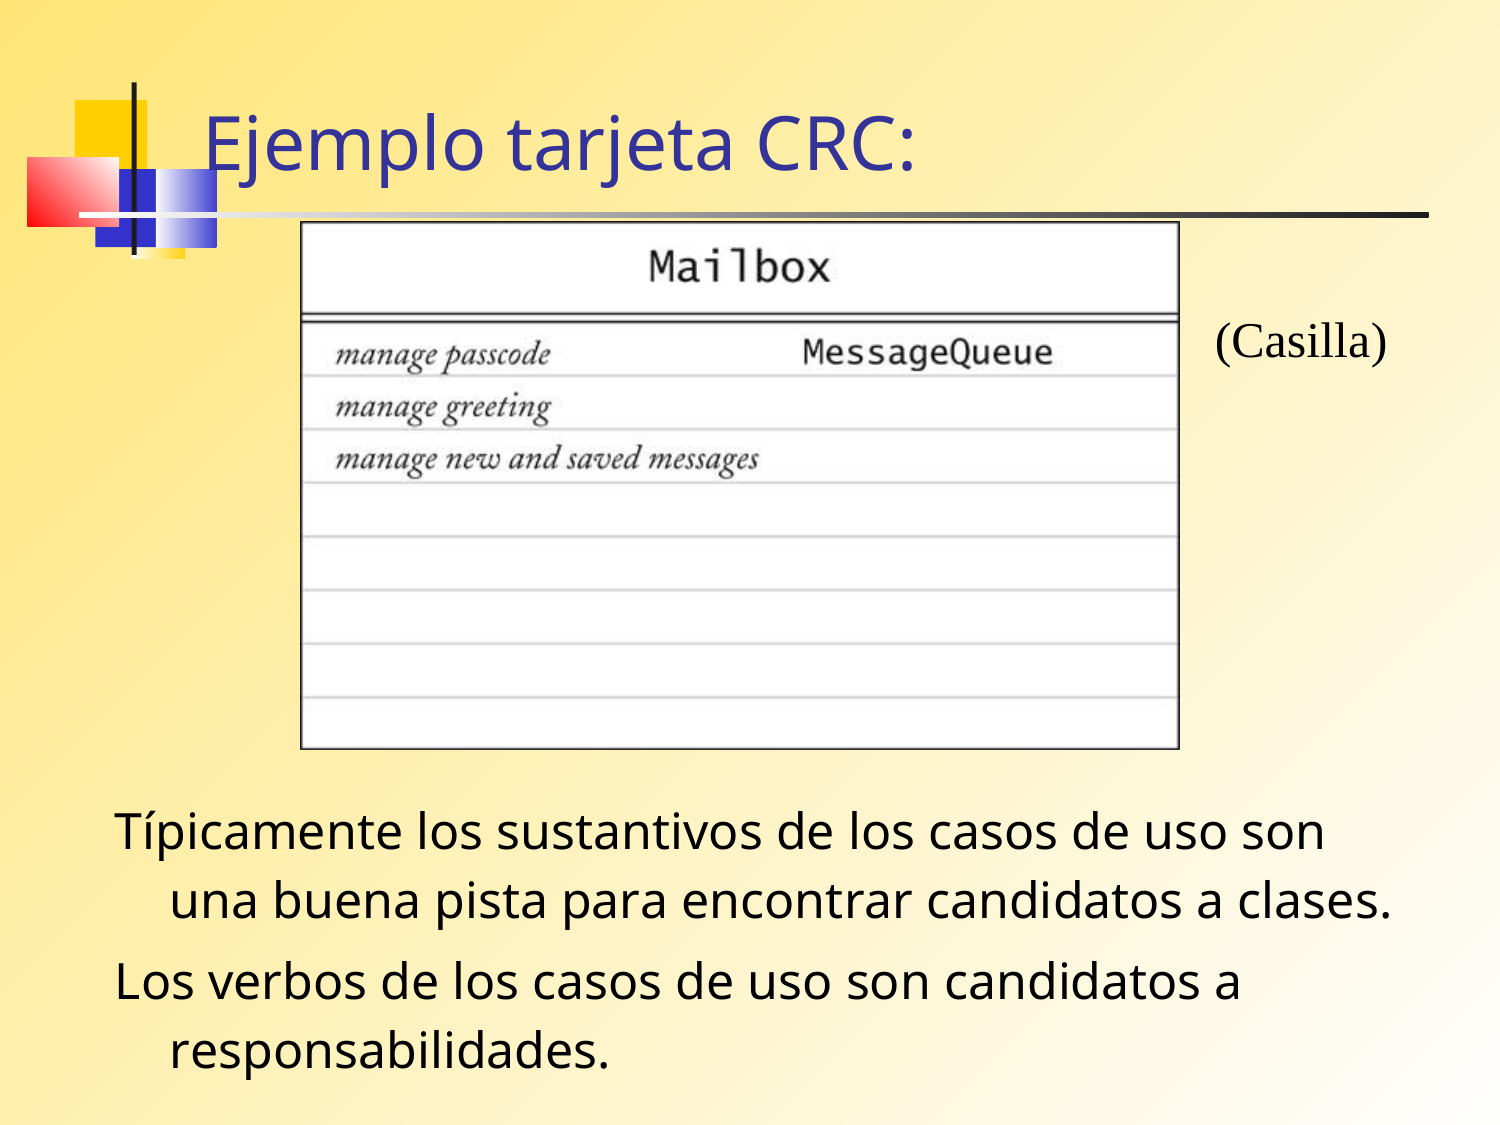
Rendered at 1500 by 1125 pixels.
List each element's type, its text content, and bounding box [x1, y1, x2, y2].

picture [300, 221, 1180, 751]
title Ejemplo tarjeta CRC: [187, 37, 1466, 201]
text_box (Casilla)‏ [1200, 299, 1426, 376]
list Típicamente los sustantivos de los casos de uso son una buena pista para encontrar candidatos a clases. Los verbos de los casos de uso son candidatos a responsabilidades. [99, 787, 1426, 1059]
